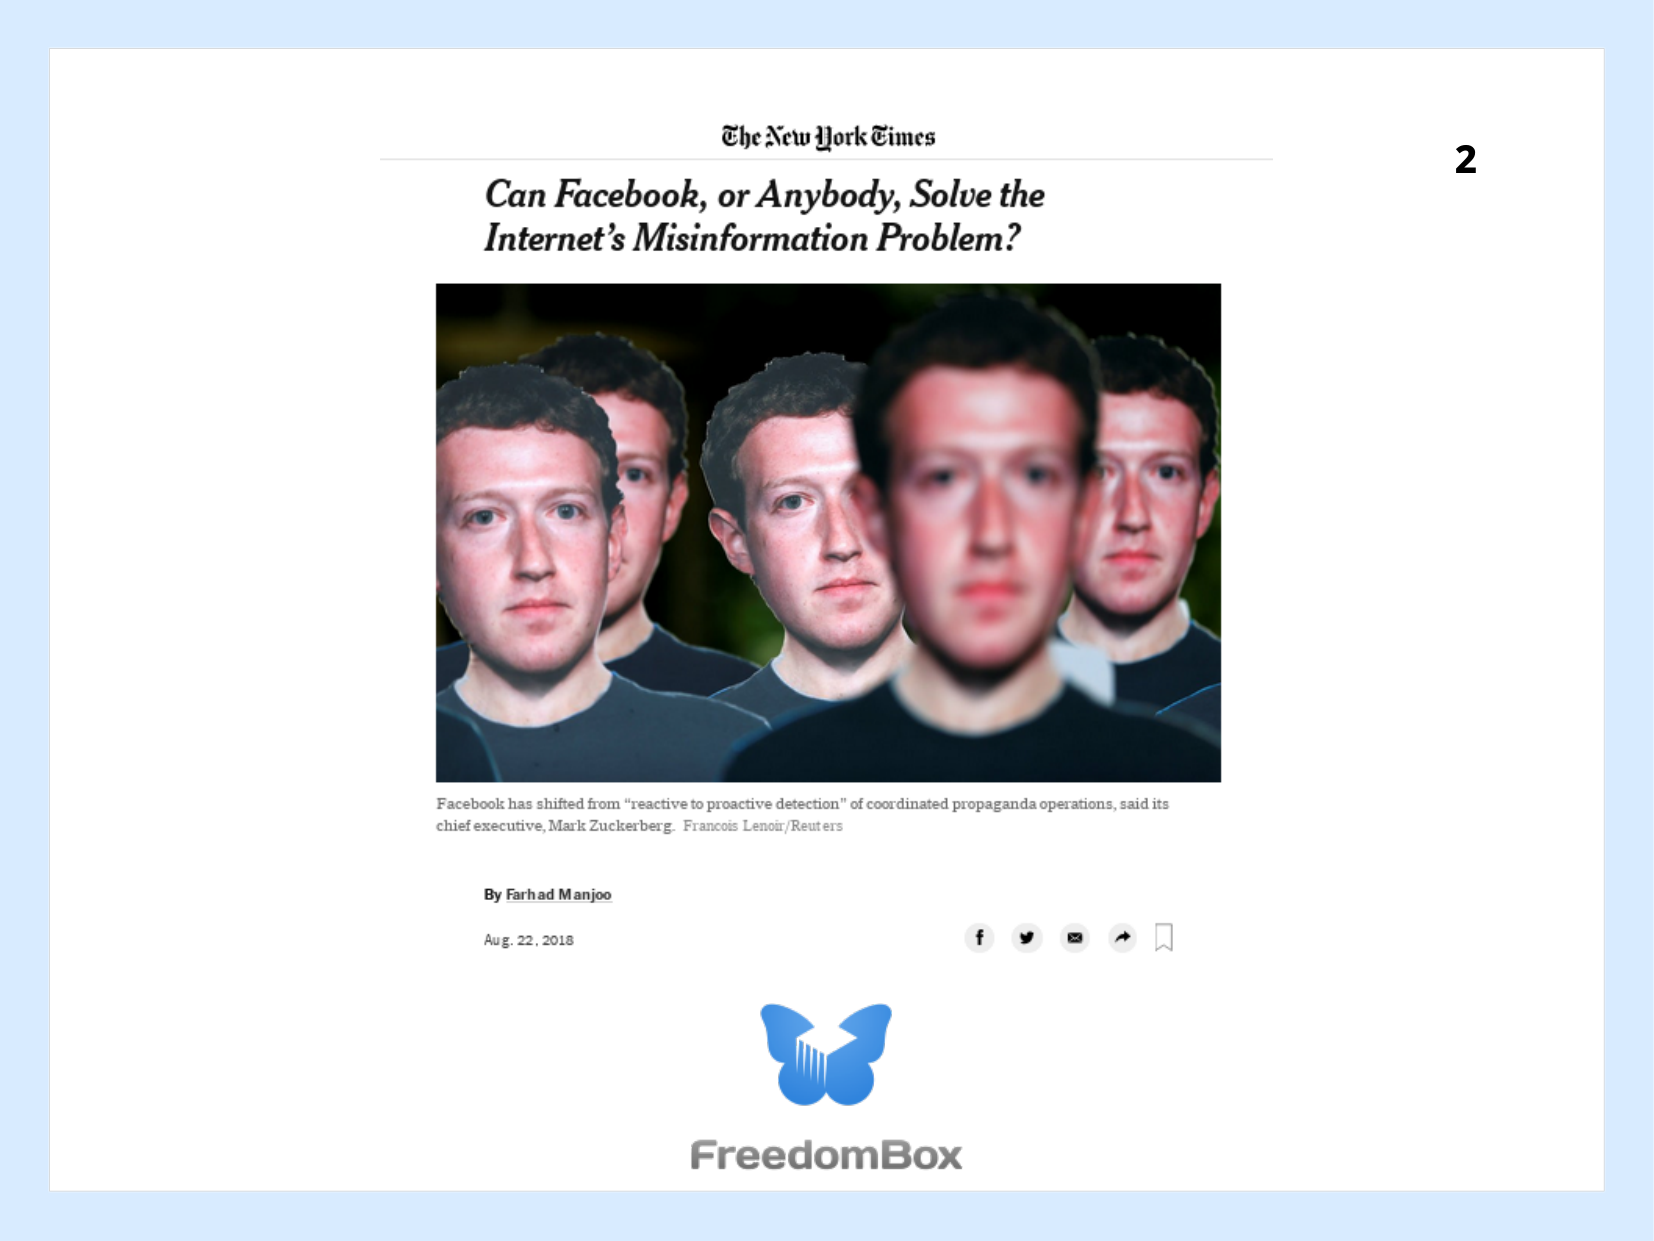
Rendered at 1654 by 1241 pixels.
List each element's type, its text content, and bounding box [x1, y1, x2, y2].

picture [0, 0, 1654, 1241]
text_box 2 [1440, 129, 1492, 211]
